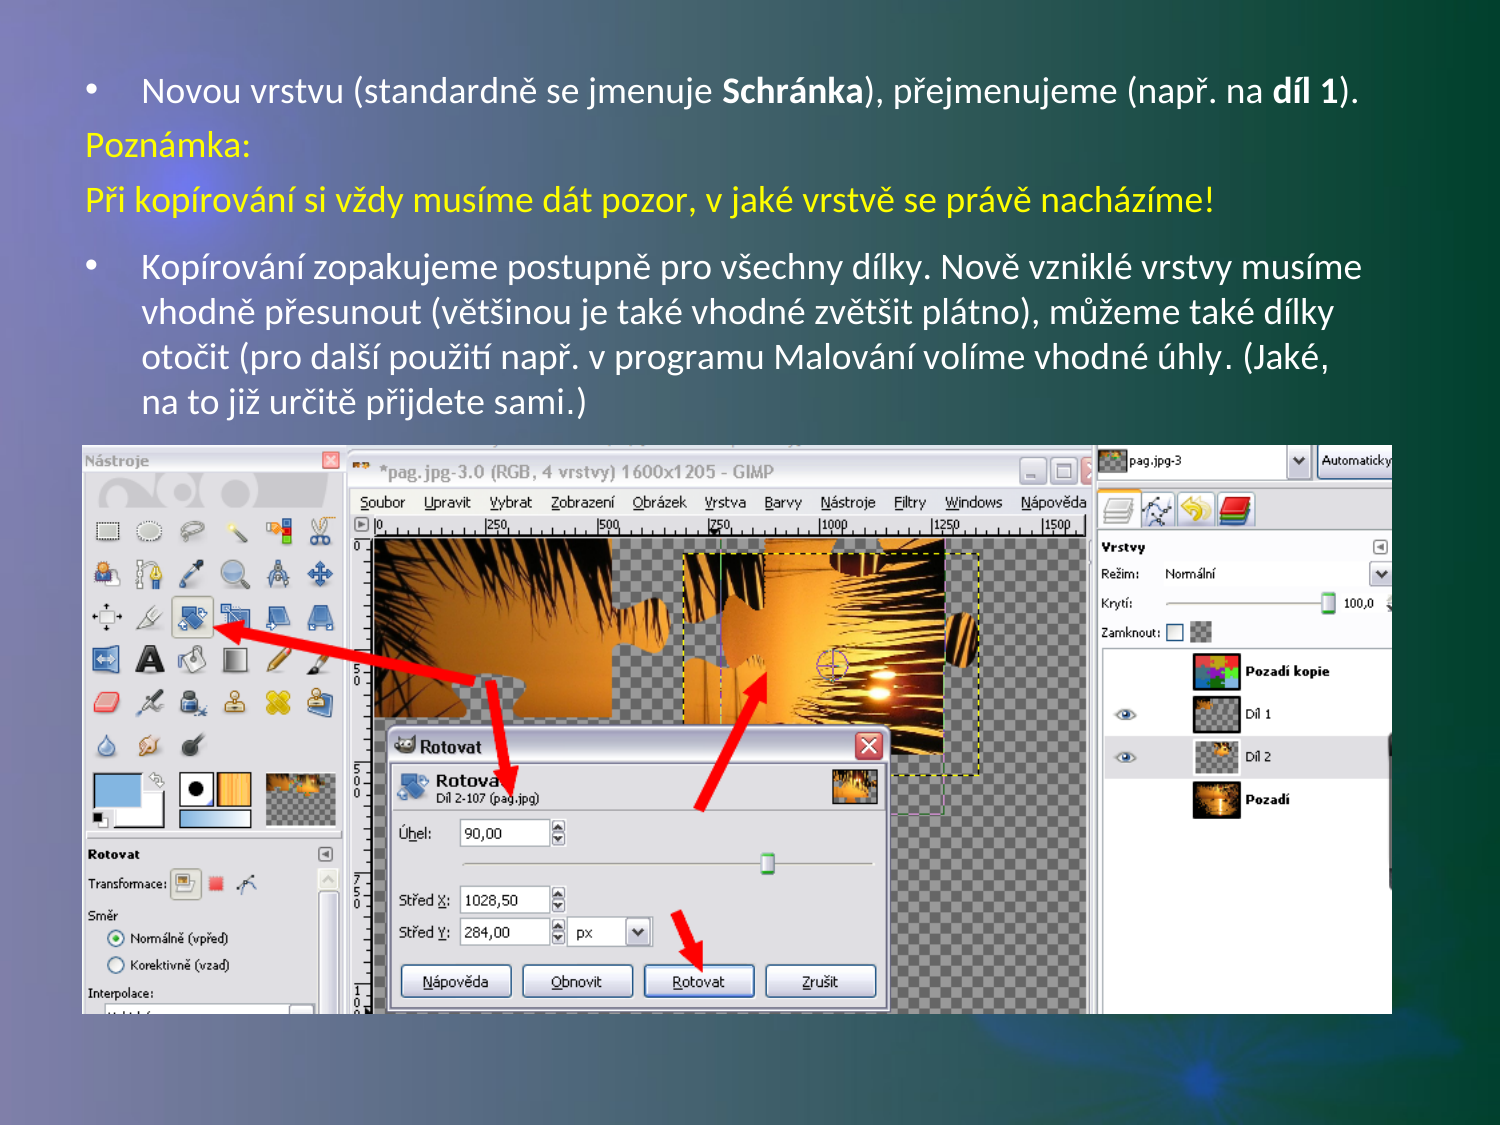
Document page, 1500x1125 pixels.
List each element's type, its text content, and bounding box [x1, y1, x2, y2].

picture [0, 0, 1500, 1125]
text_box Kopírování zopakujeme postupně pro všechny dílky. Nově vzniklé vrstvy musíme vhodně přesunout (většinou je také vhodné zvětšit plátno), můžeme také dílky otočit (pro další použití např. v programu Malování volíme vhodné úhly. (Jaké, na to již určitě přijdete sami.) [70, 234, 1383, 422]
list Novou vrstvu (standardně se jmenuje Schránka), přejmenujeme (např. na díl 1). Poznámka: Při kopírování si vždy musíme dát pozor, v jaké vrstvě se právě nacházíme! [70, 58, 1383, 234]
